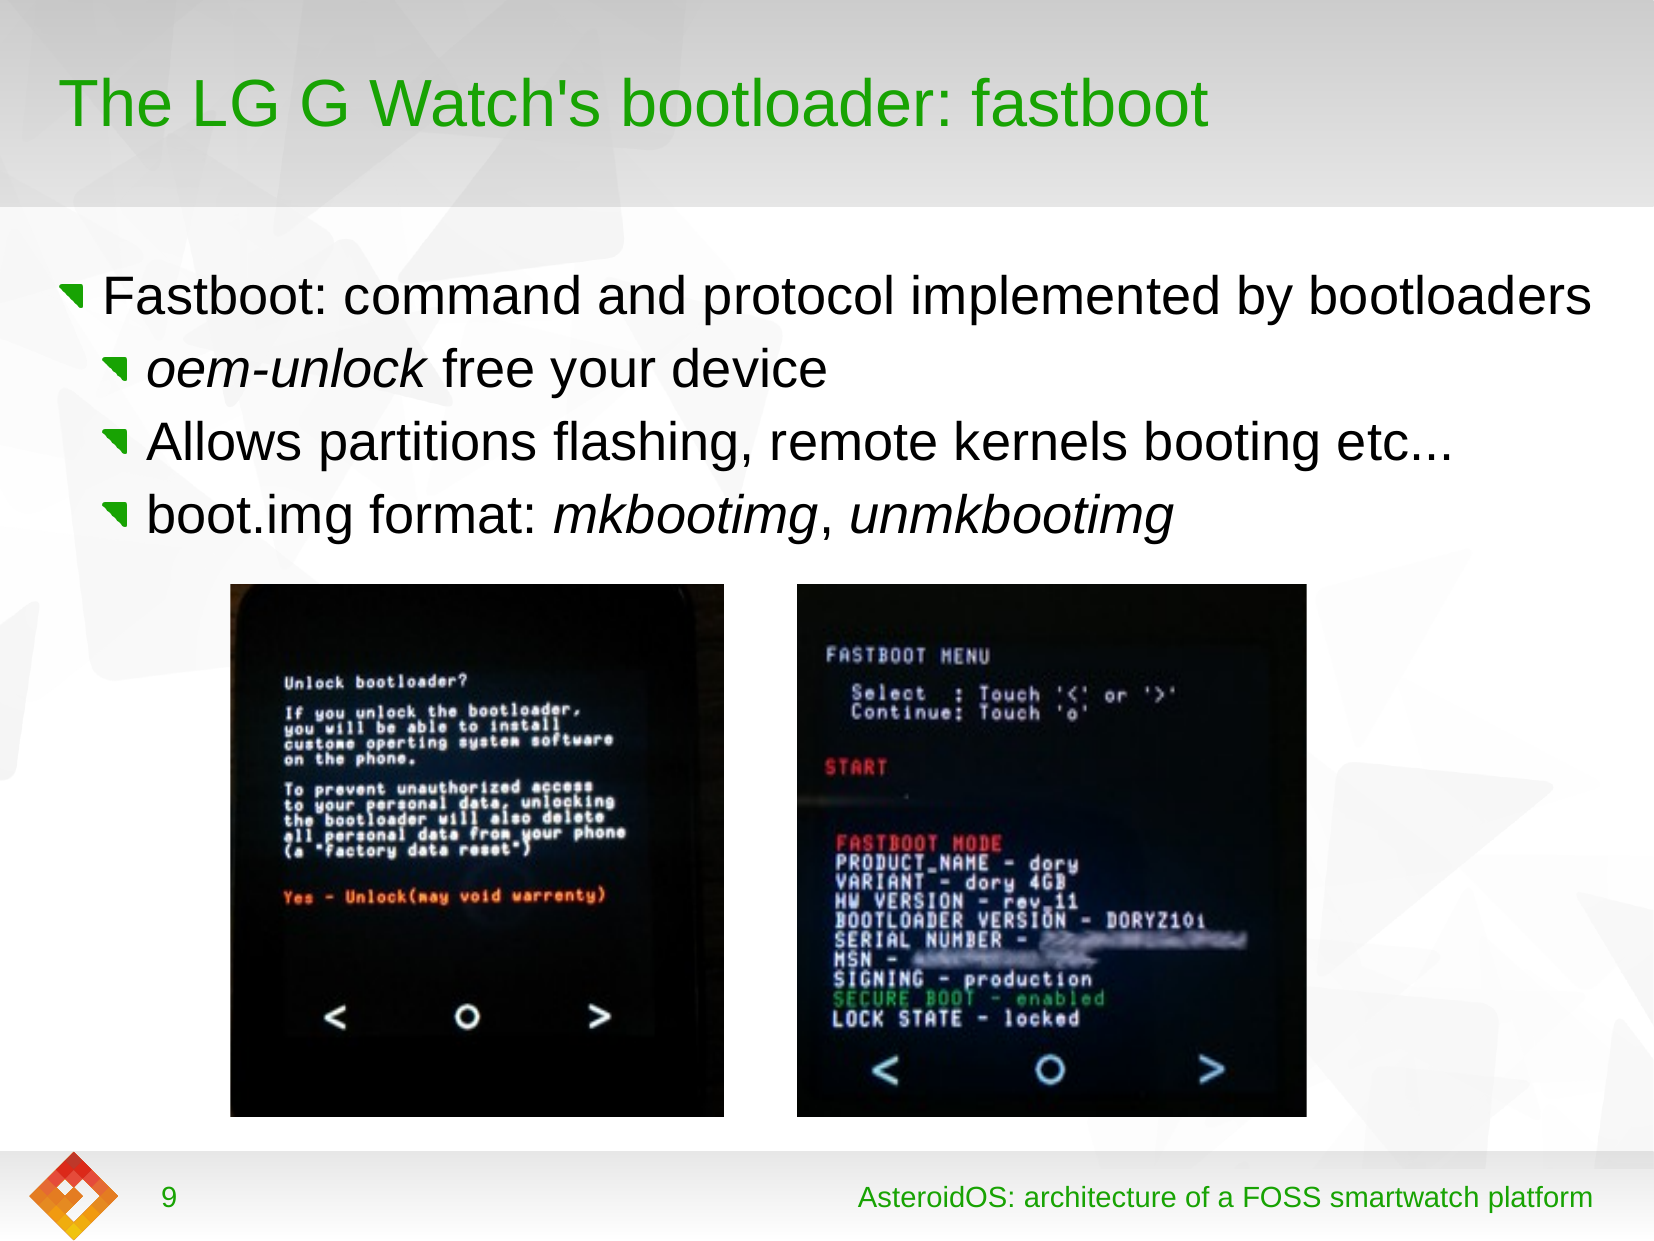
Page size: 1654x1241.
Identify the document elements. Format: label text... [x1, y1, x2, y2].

picture [797, 548, 1654, 1169]
picture [0, 0, 783, 1117]
title The LG G Watch's bootloader: fastboot [59, 29, 1595, 178]
list Fastboot: command and protocol implemented by bootloaders oem-unlock free your device Allows partitions flashing, remote kernels booting etc... boot.img format: mkbootimg, unmkbootimg [59, 265, 1625, 752]
